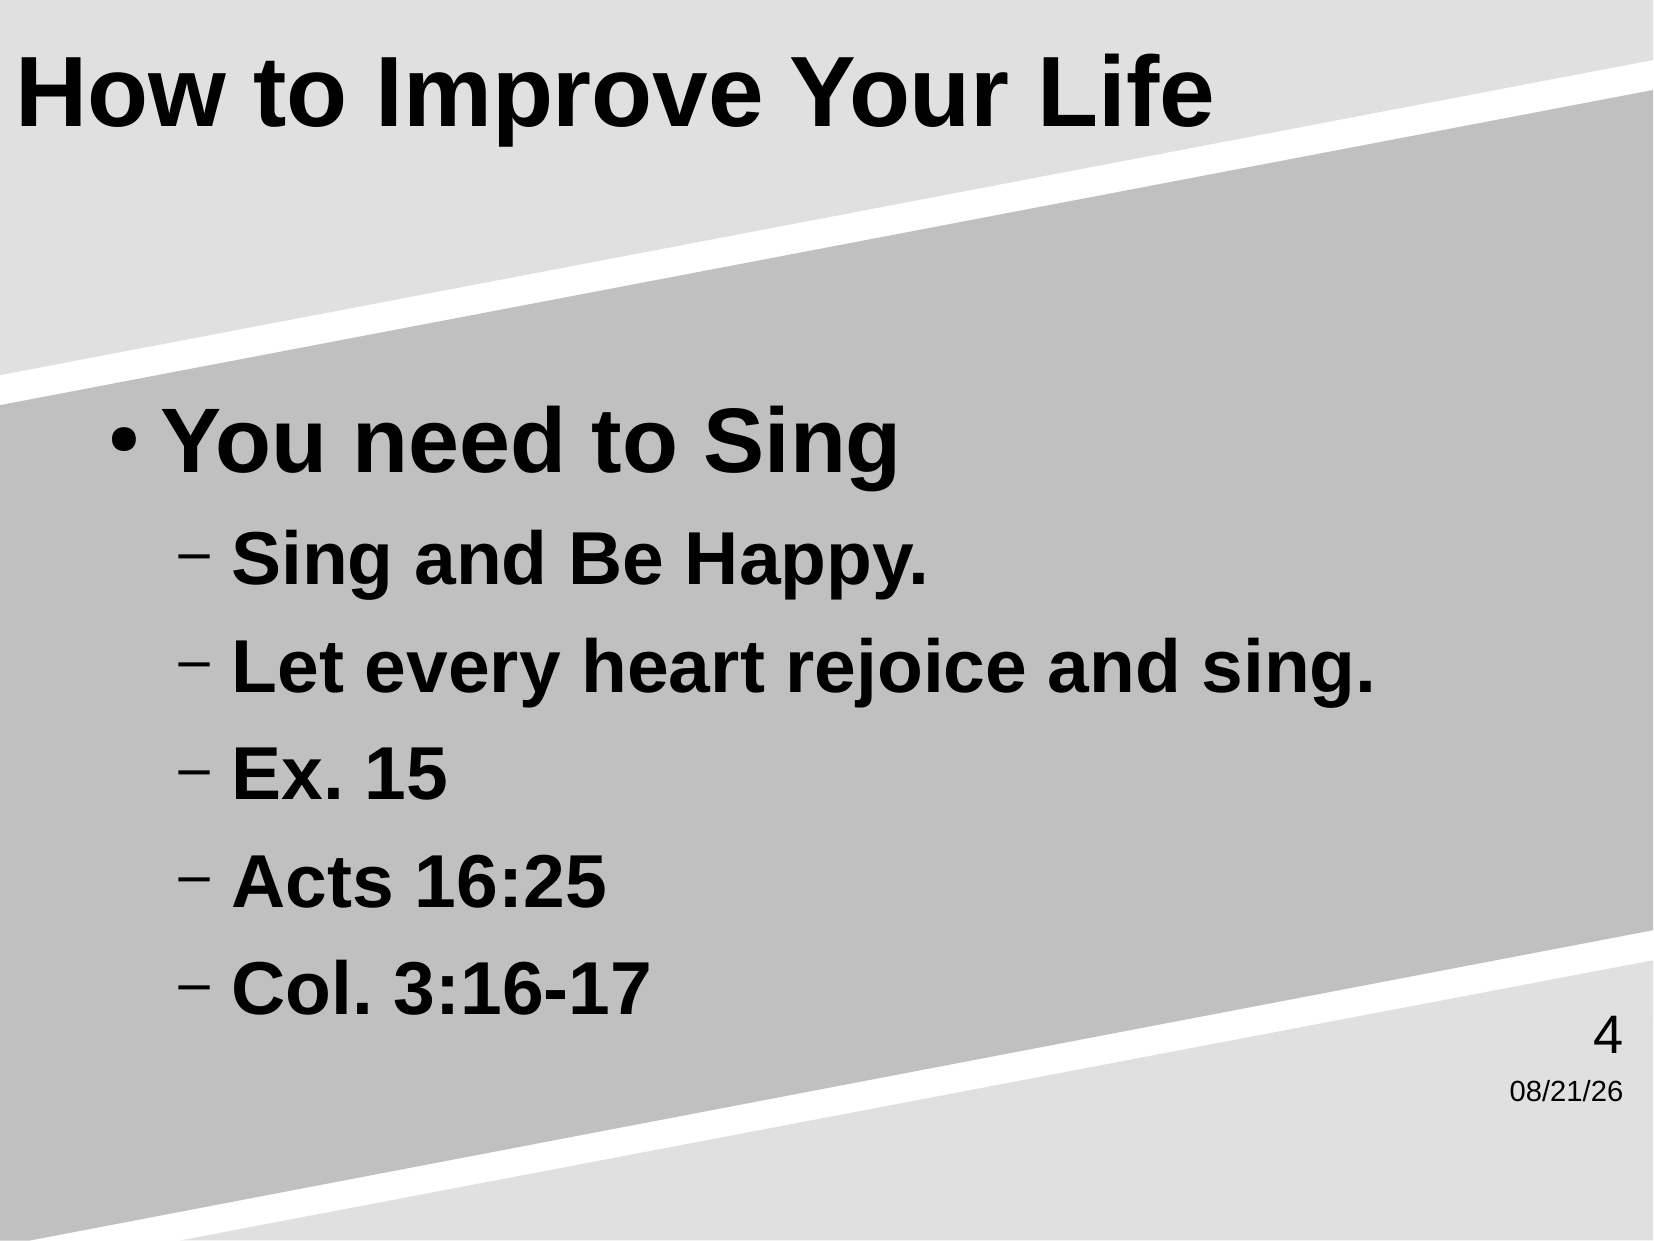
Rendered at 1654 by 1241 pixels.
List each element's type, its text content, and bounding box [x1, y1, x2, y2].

list You need to Sing Sing and Be Happy. Let every heart rejoice and sing. Ex. 15 Acts 16:25 Col. 3:16-17 [90, 390, 1545, 1110]
title How to Improve Your Life [15, 0, 1503, 196]
